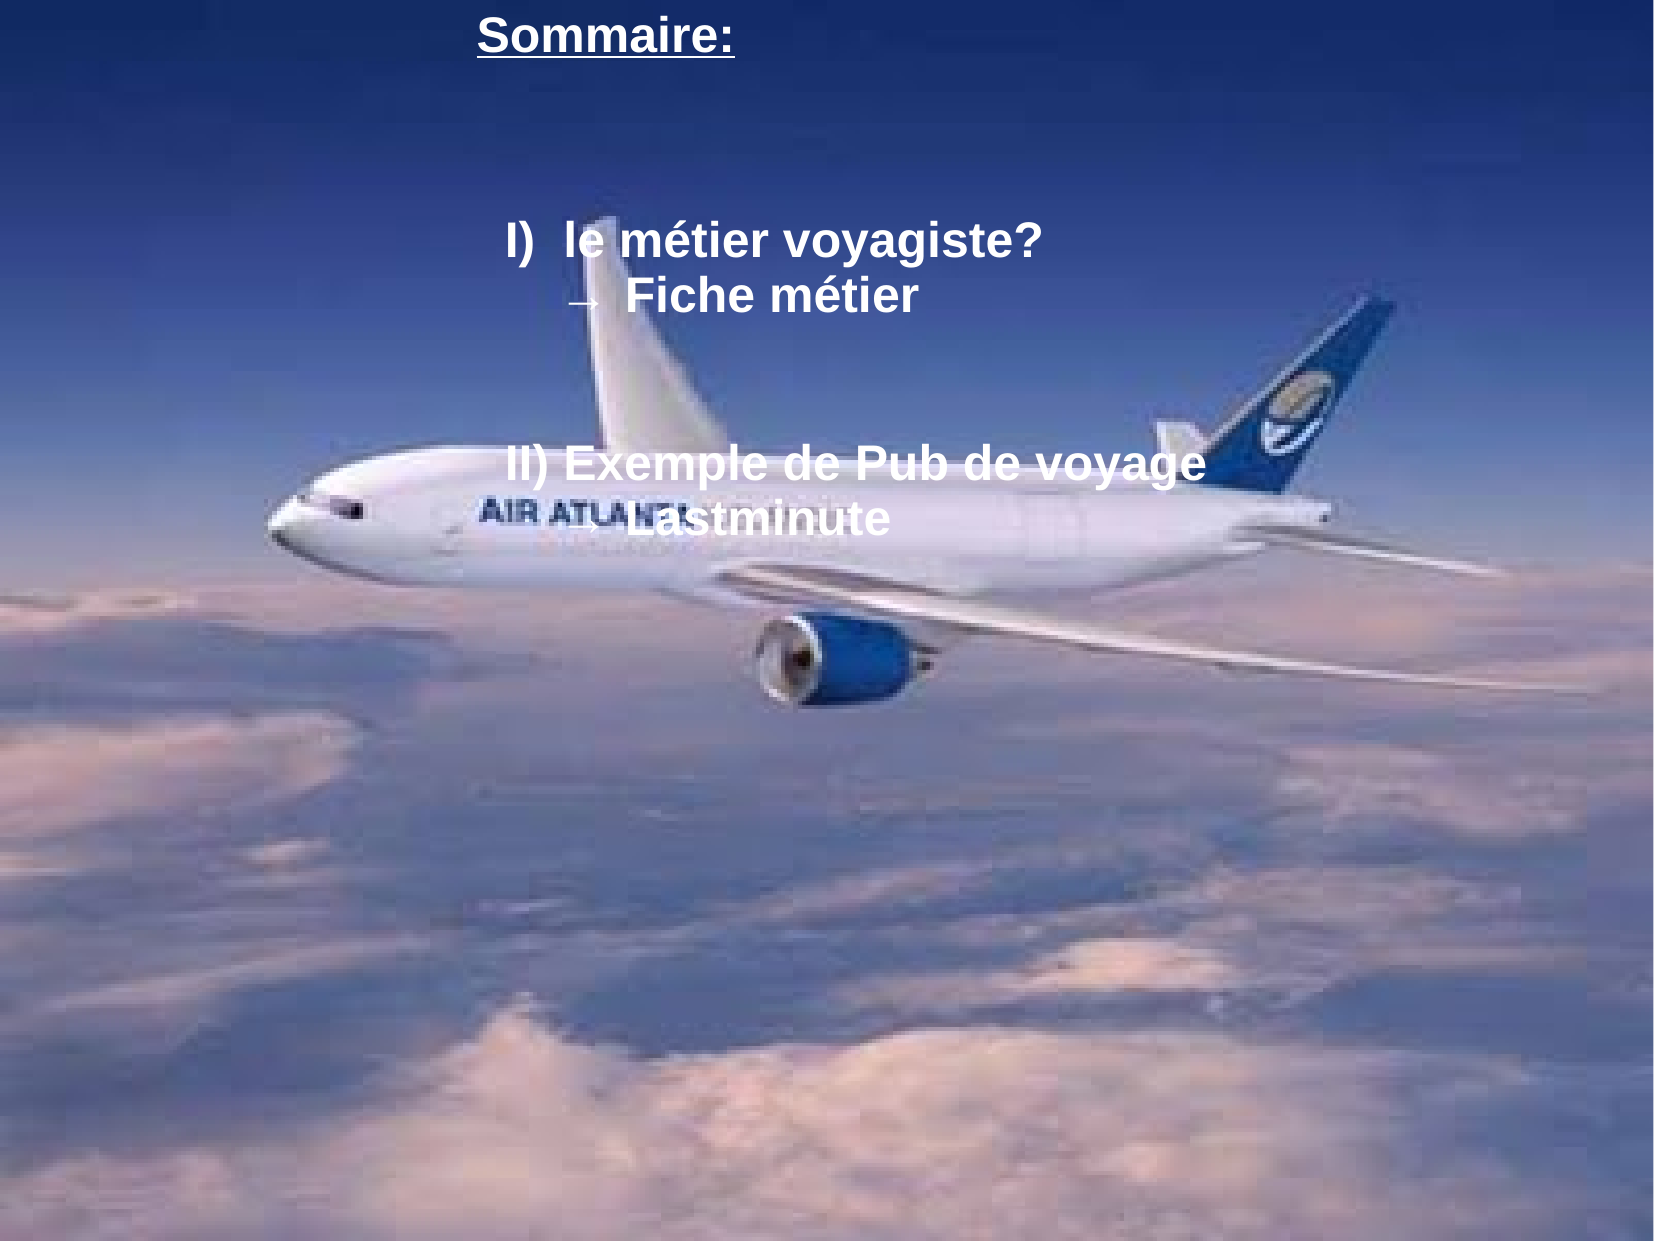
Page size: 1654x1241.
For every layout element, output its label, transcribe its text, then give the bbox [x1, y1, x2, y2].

text_box Sommaire: I) le métier voyagiste? → Fiche métier II) Exemple de Pub de voyage → Lastminute [0, 0, 1654, 1241]
